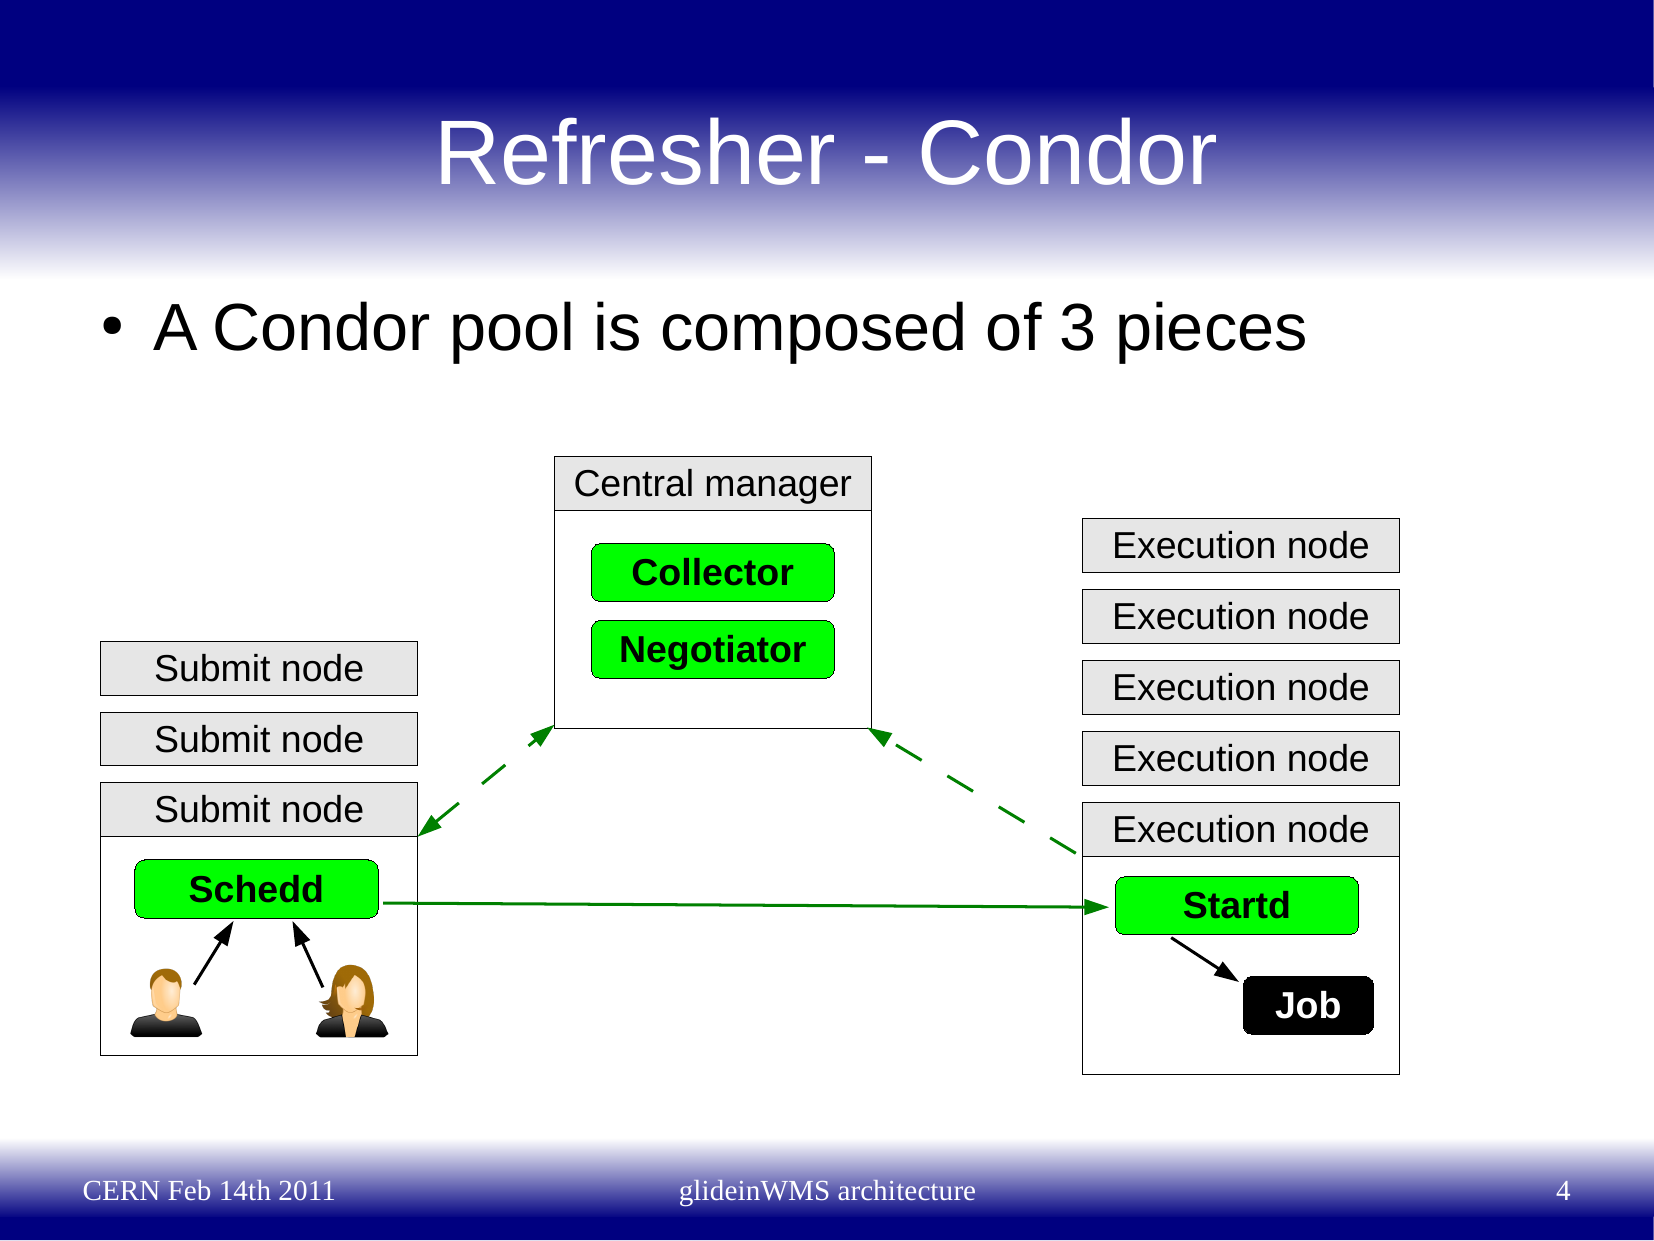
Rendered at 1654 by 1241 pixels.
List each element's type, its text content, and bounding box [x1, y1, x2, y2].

title Refresher - Condor [82, 56, 1571, 250]
picture [128, 963, 204, 1039]
text_box Collector [591, 543, 835, 602]
text_box Submit node [100, 641, 418, 696]
text_box Schedd [134, 859, 379, 919]
text_box Submit node [100, 782, 418, 837]
text_box Execution node [1082, 518, 1400, 573]
text_box Job [1243, 976, 1374, 1035]
picture [314, 963, 390, 1039]
text_box Submit node [100, 712, 418, 766]
list A Condor pool is composed of 3 pieces [82, 290, 1571, 1136]
text_box Central manager [554, 456, 872, 511]
text_box Negotiator [591, 620, 835, 679]
text_box Execution node [1082, 802, 1400, 857]
text_box Execution node [1082, 660, 1400, 715]
text_box Startd [1115, 876, 1359, 935]
text_box Execution node [1082, 589, 1400, 644]
text_box Execution node [1082, 731, 1400, 786]
